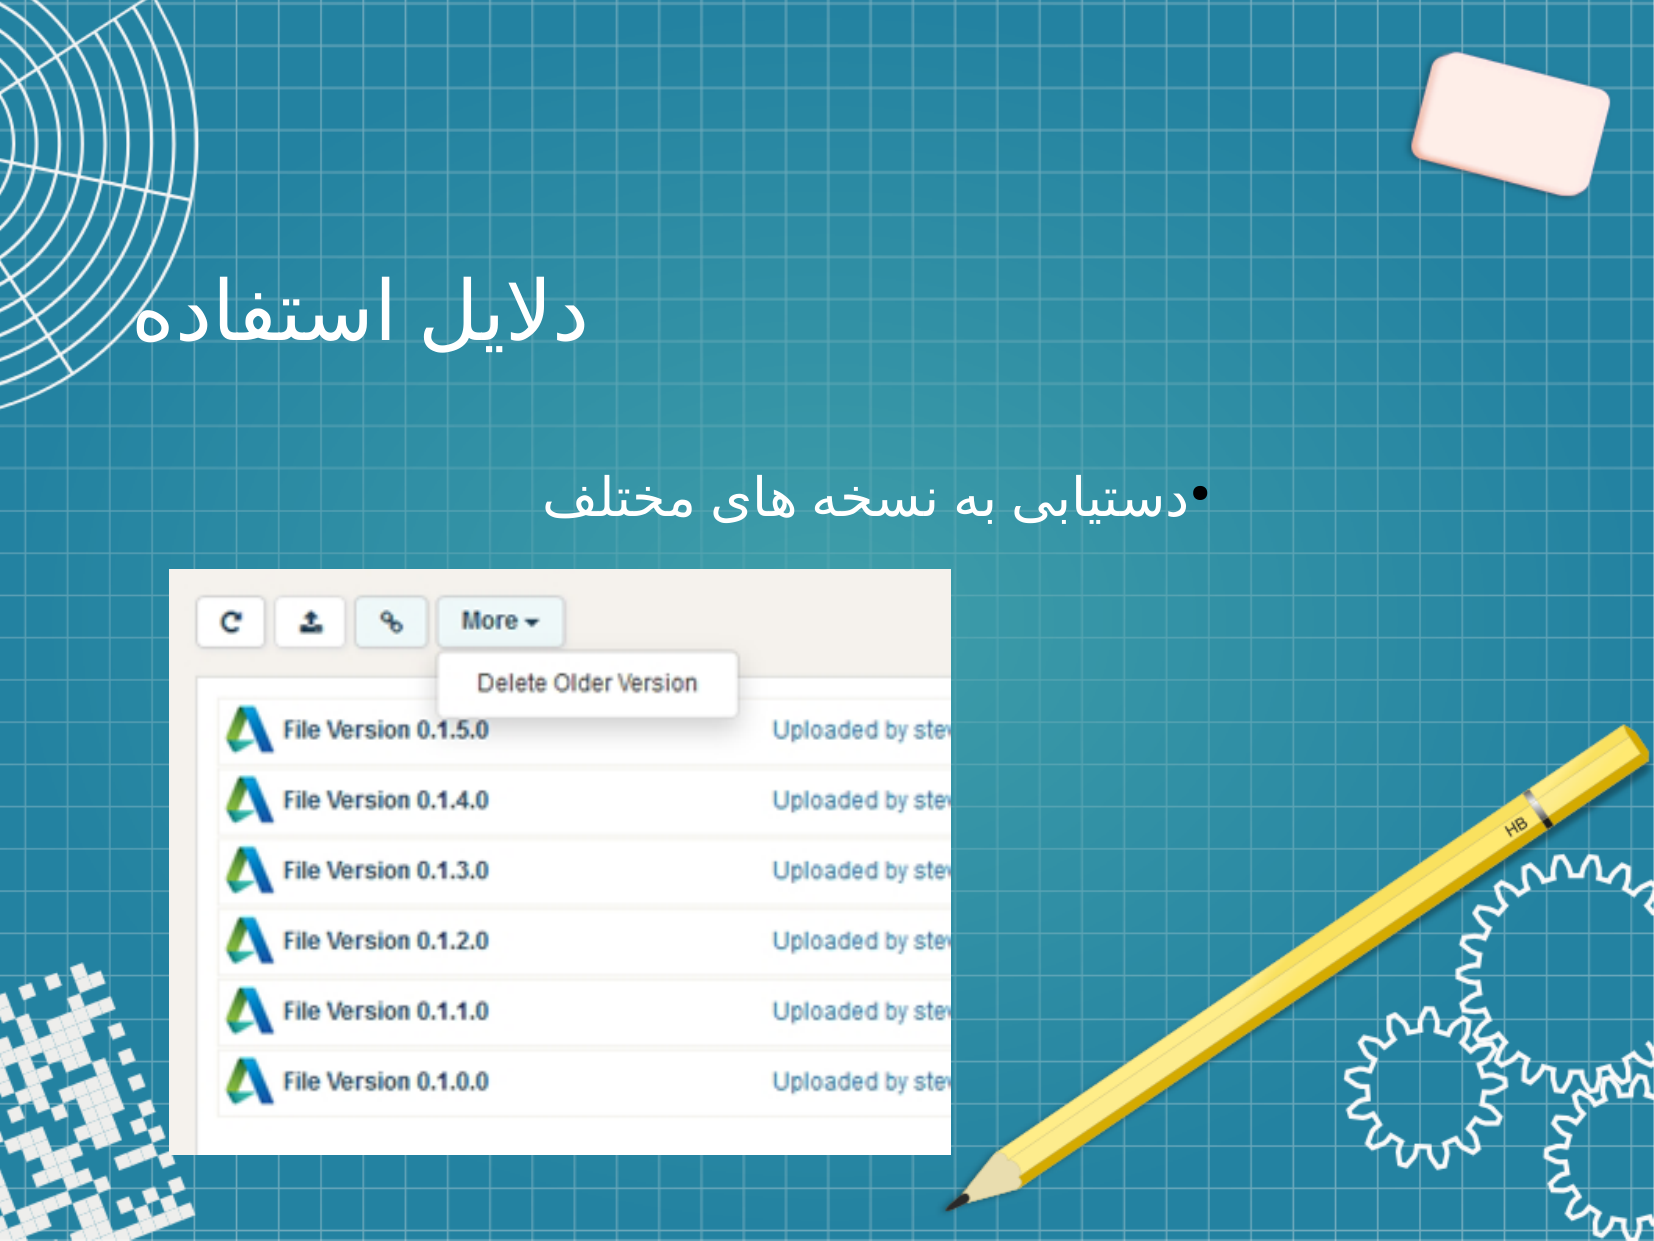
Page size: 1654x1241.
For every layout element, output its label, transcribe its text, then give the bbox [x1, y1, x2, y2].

subtitle دستیابی به نسخه های مختلف [131, 420, 1621, 571]
title دلایل استفاده [131, 225, 1546, 391]
picture [169, 570, 951, 1156]
